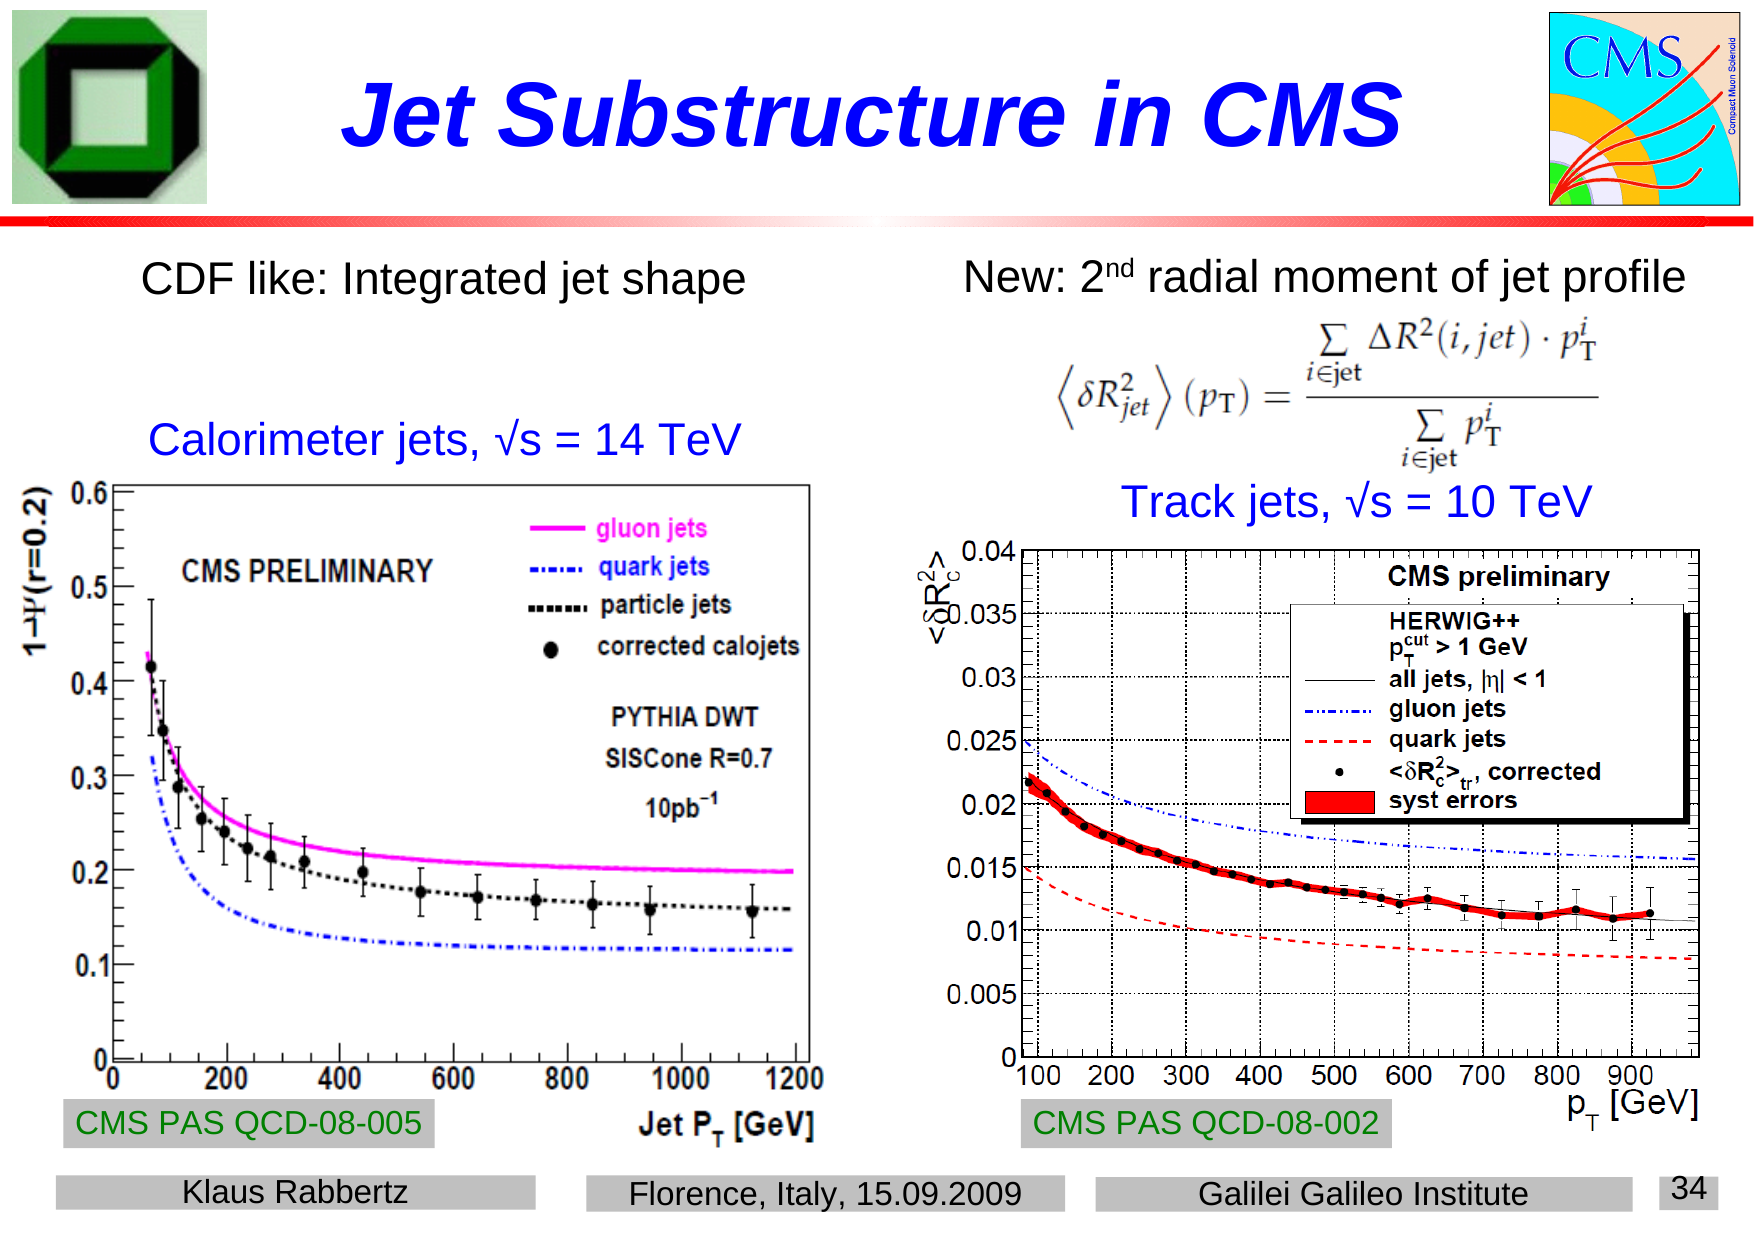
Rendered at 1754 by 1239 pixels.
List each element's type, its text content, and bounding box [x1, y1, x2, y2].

text_box Track jets, √s = 10 TeV [1108, 469, 1613, 533]
text_box New: 2nd radial moment of jet profile [951, 245, 1700, 311]
text_box Calorimeter jets, √s = 14 TeV [136, 407, 775, 471]
text_box CDF like: Integrated jet shape [128, 247, 760, 311]
text_box CMS PAS QCD-08-005 [63, 1099, 435, 1149]
picture [1548, 11, 1741, 206]
picture [1049, 311, 1615, 478]
picture [12, 10, 207, 204]
text_box CMS PAS QCD-08-002 [1020, 1099, 1392, 1149]
picture [17, 473, 829, 1162]
title Jet Substructure in CMS [220, 16, 1525, 213]
picture [909, 532, 1710, 1139]
